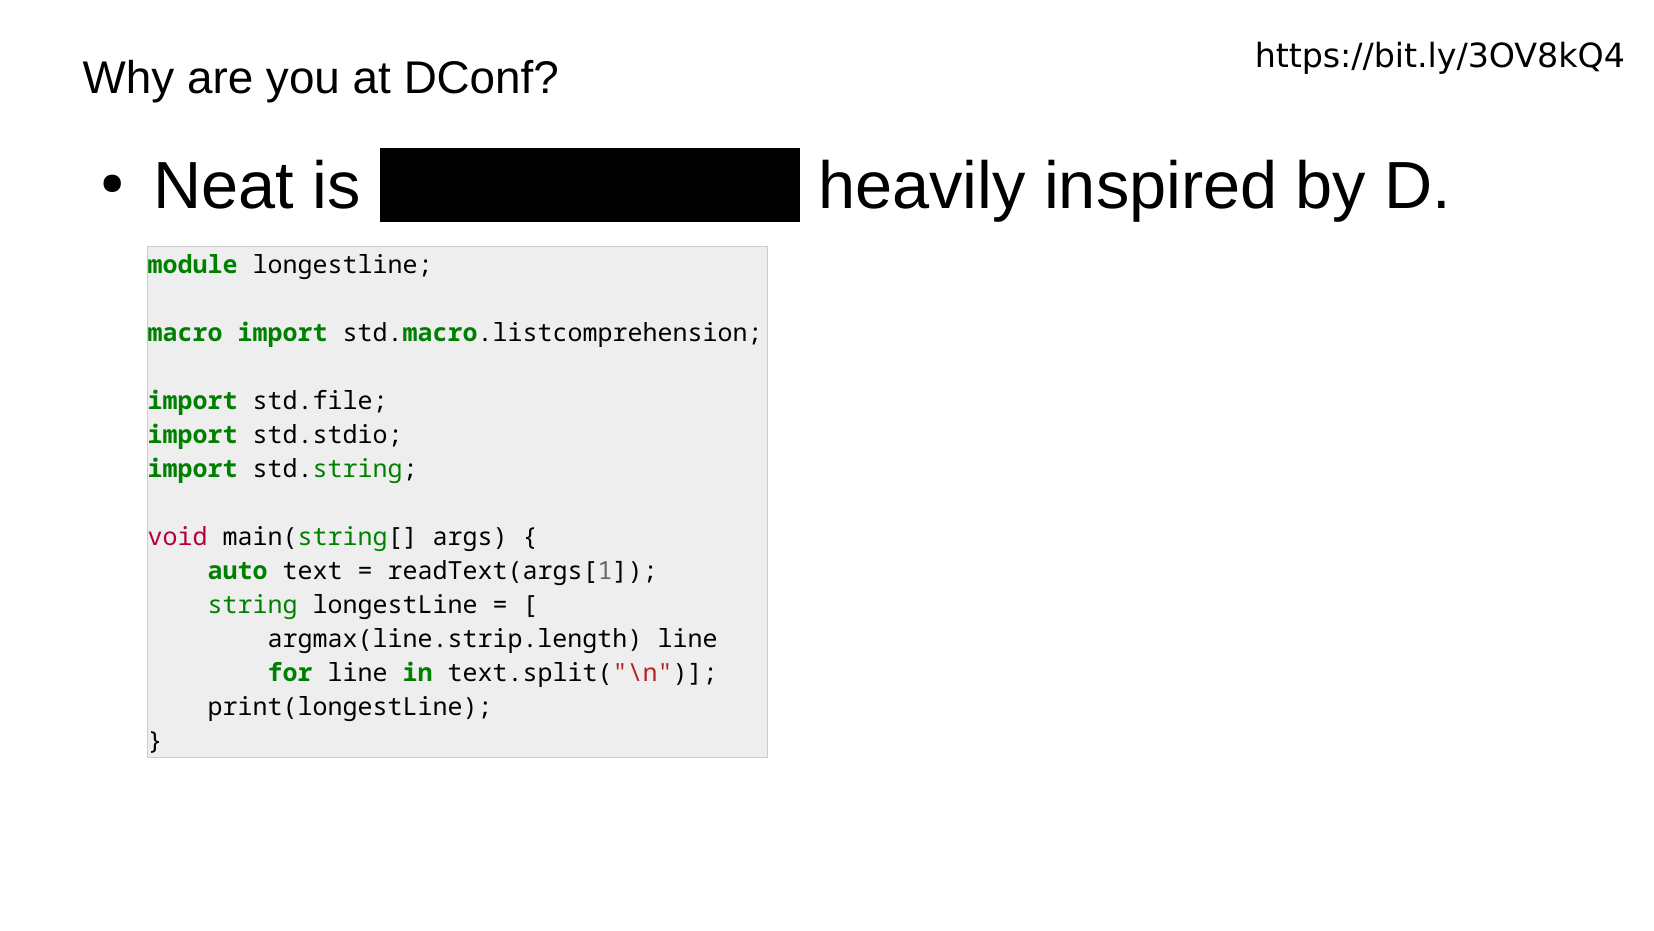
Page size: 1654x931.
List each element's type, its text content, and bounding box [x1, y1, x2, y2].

text_box module longestline; macro import std.macro.listcomprehension; import std.file; import std.stdio; import std.string; void main(string[] args) { auto text = readText(args[1]); string longestLine = [ argmax(line.strip.length) line for line in text.split("\n")]; print(longestLine); } [147, 246, 768, 758]
title Why are you at DConf? [82, 37, 1571, 119]
list Neat is a blatant ripoff heavily inspired by D. [82, 147, 1571, 758]
